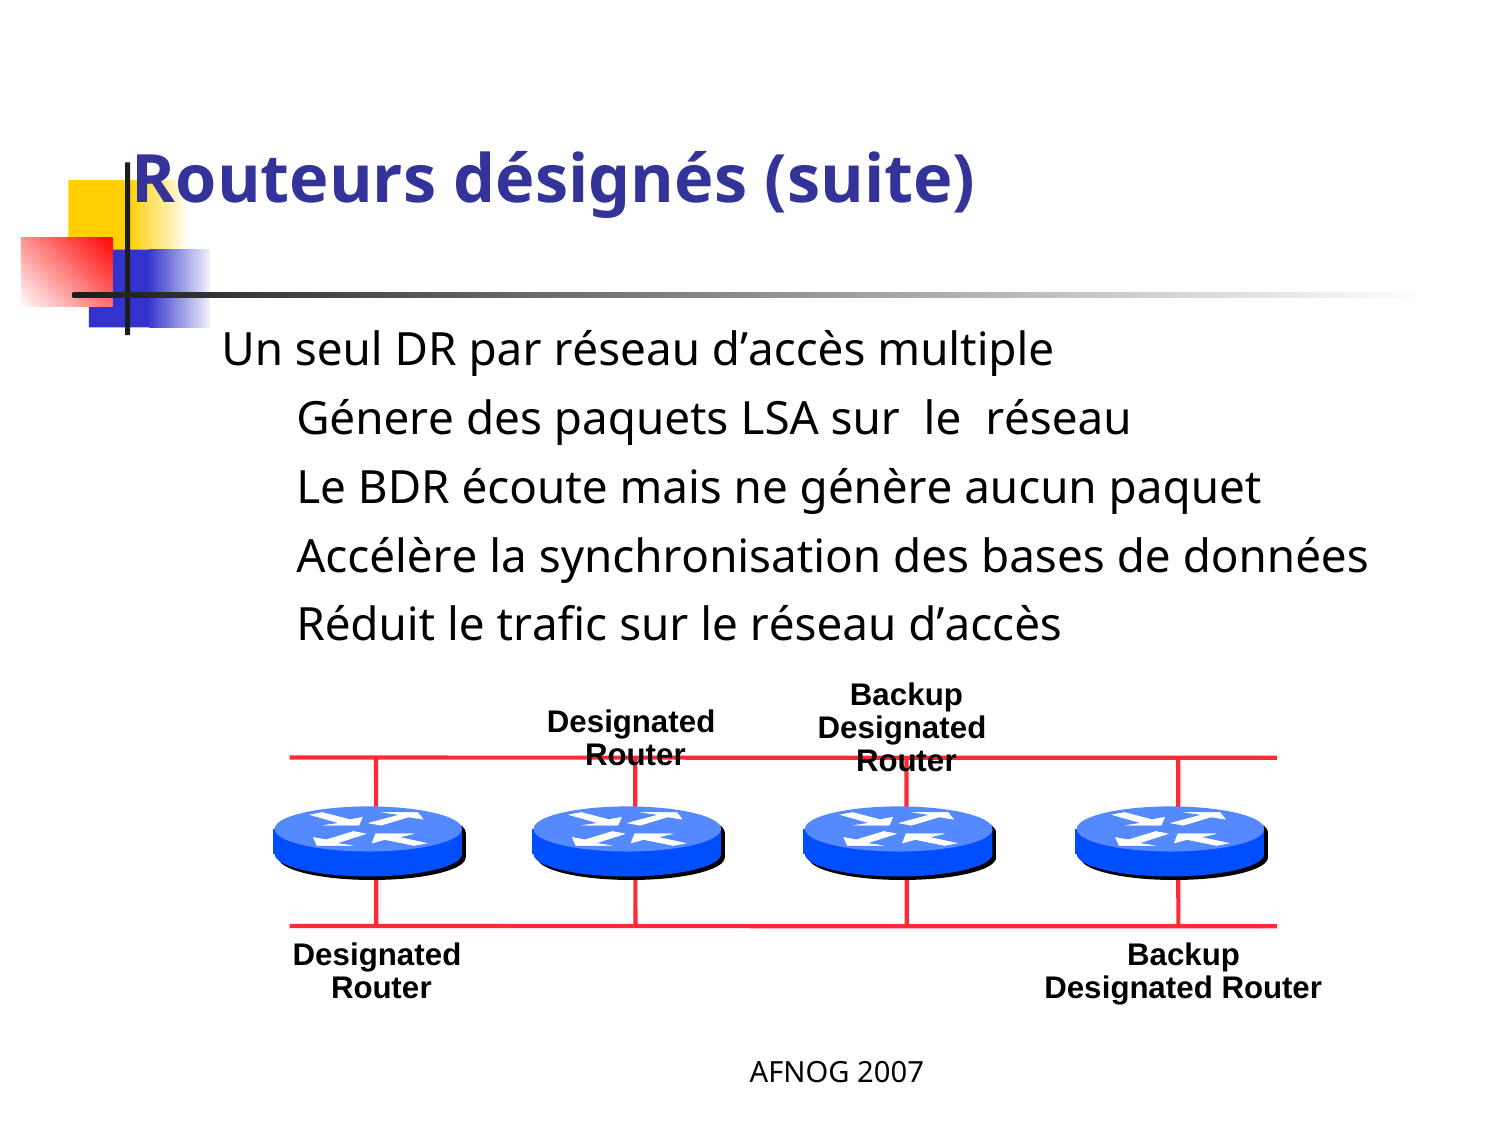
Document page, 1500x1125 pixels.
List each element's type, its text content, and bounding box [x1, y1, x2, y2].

title Routeurs désignés (suite) [97, 66, 1500, 232]
picture [526, 802, 738, 889]
list Un seul DR par réseau d’accès multiple Génere des paquets LSA sur le réseau Le BDR écoute mais ne génère aucun paquet Accélère la synchronisation des bases de données Réduit le trafic sur le réseau d’accès [206, 313, 1388, 676]
picture [797, 802, 1010, 889]
text_box Designated Router [508, 696, 764, 783]
text_box Backup Designated Router [796, 668, 1017, 789]
text_box Backup Designated Router [1023, 928, 1344, 1016]
text_box Designated Router [271, 928, 492, 1016]
picture [267, 802, 479, 889]
picture [1069, 802, 1281, 889]
